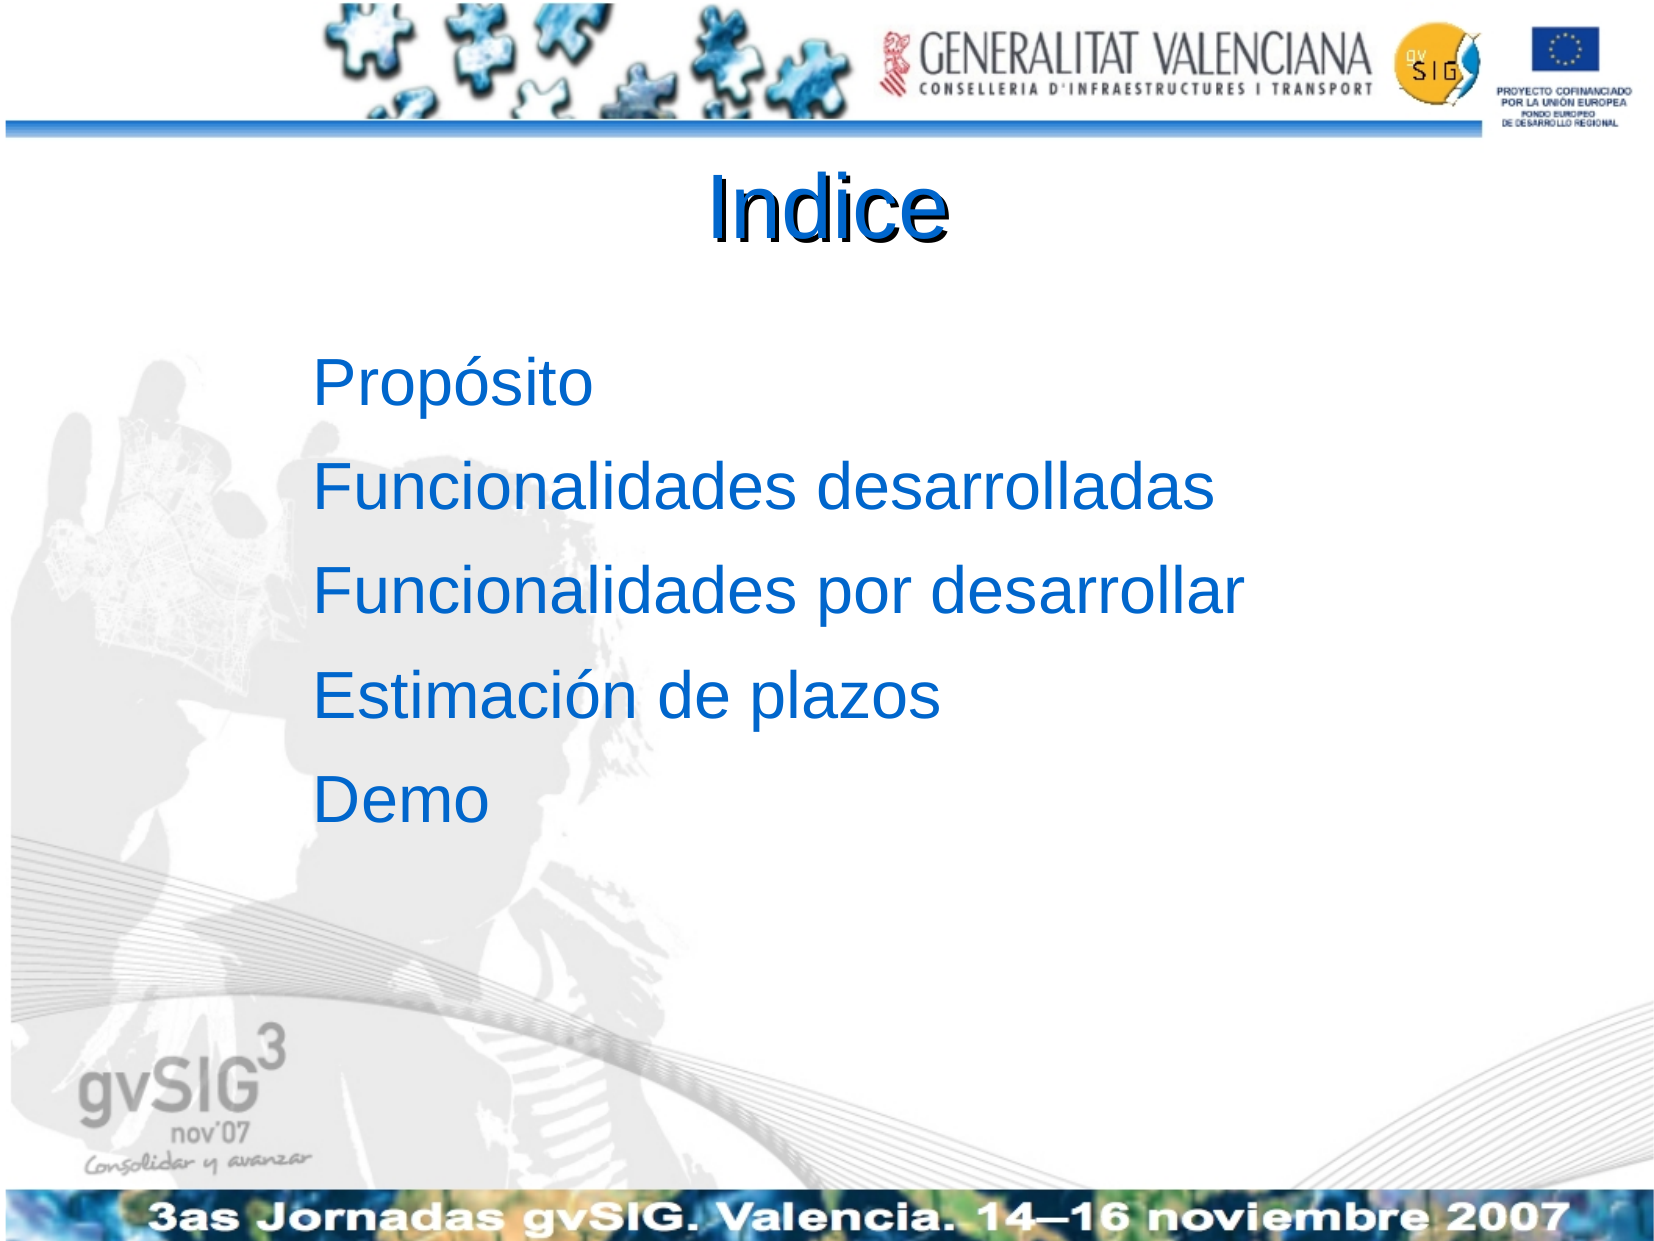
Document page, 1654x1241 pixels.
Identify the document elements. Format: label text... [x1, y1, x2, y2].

title Indice [121, 102, 1534, 311]
picture [5, 2, 1654, 1241]
list Propósito Funcionalidades desarrolladas Funcionalidades por desarrollar Estimación de plazos Demo [295, 344, 1534, 1127]
